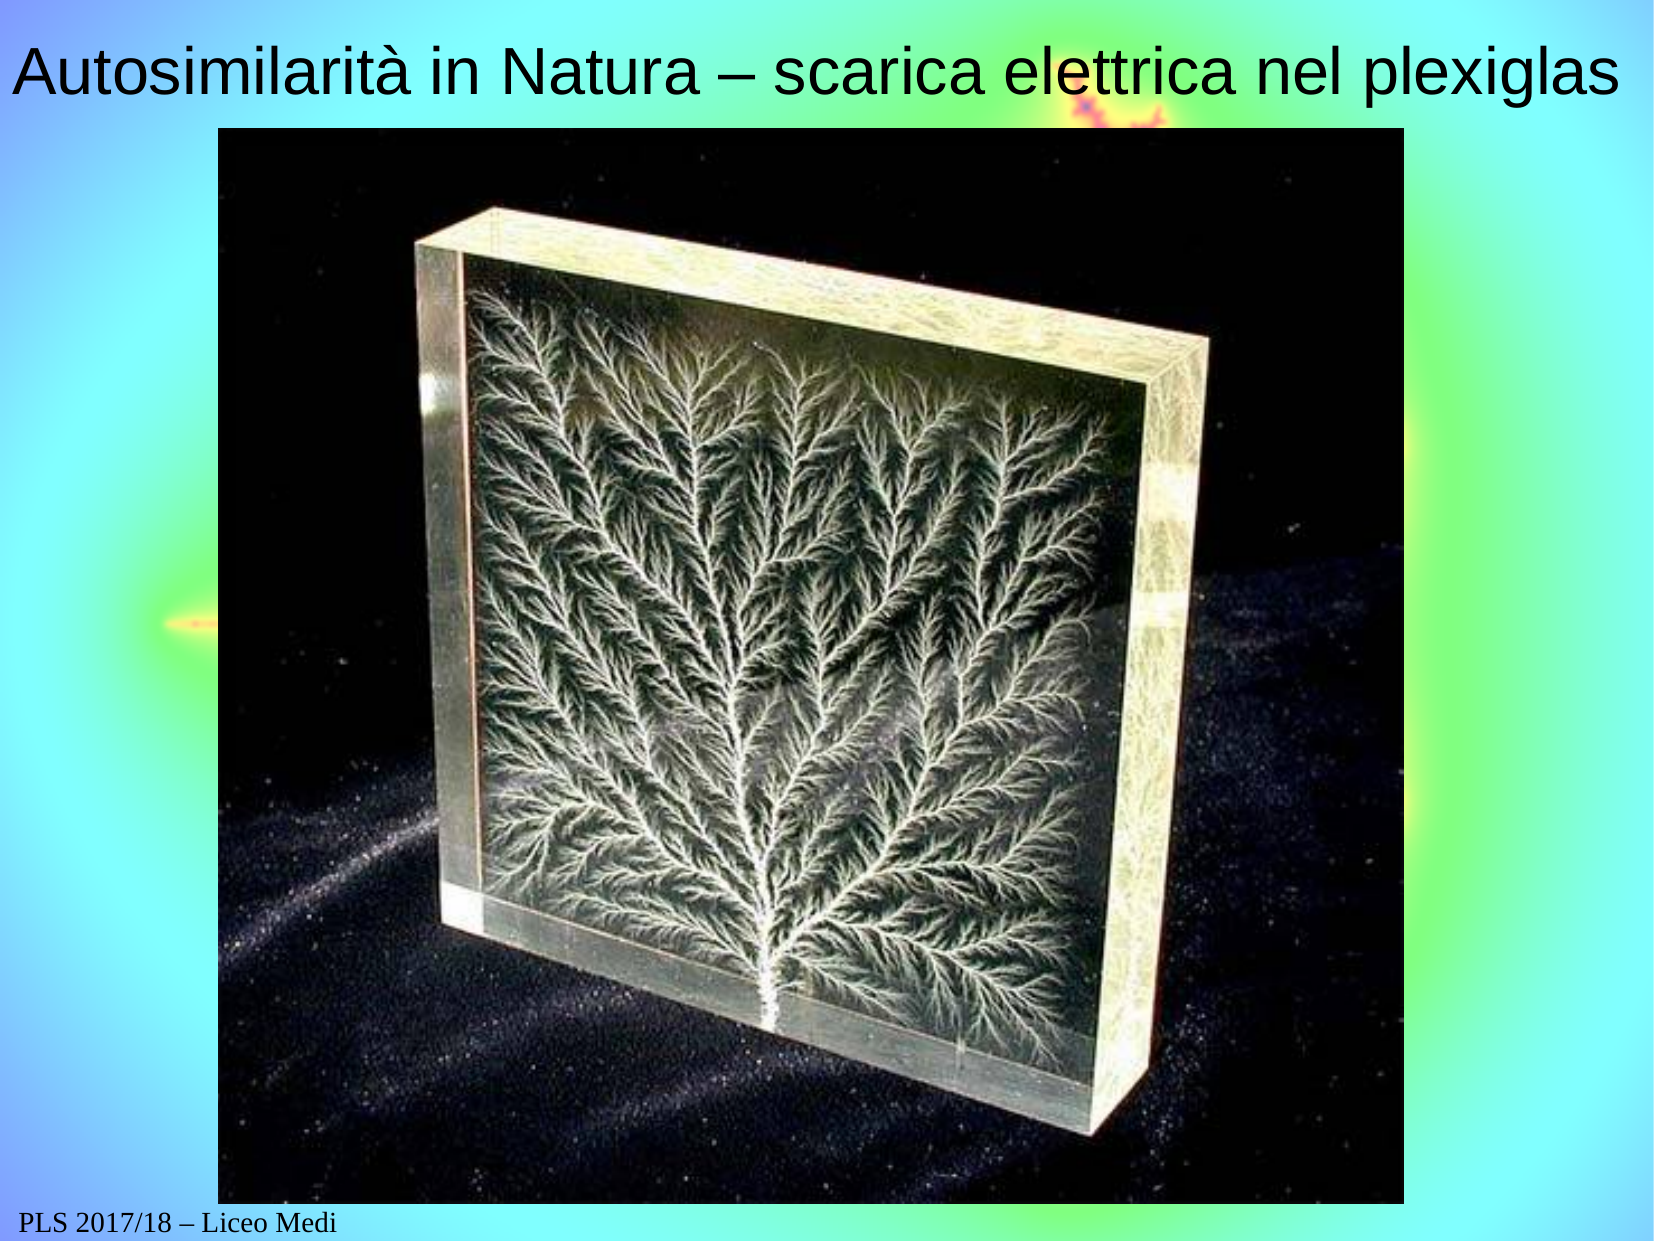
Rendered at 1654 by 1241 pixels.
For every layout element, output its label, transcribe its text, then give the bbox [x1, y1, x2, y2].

picture [0, 146, 1654, 1241]
title Autosimilarità in Natura – scarica elettrica nel plexiglas [0, 0, 1654, 146]
